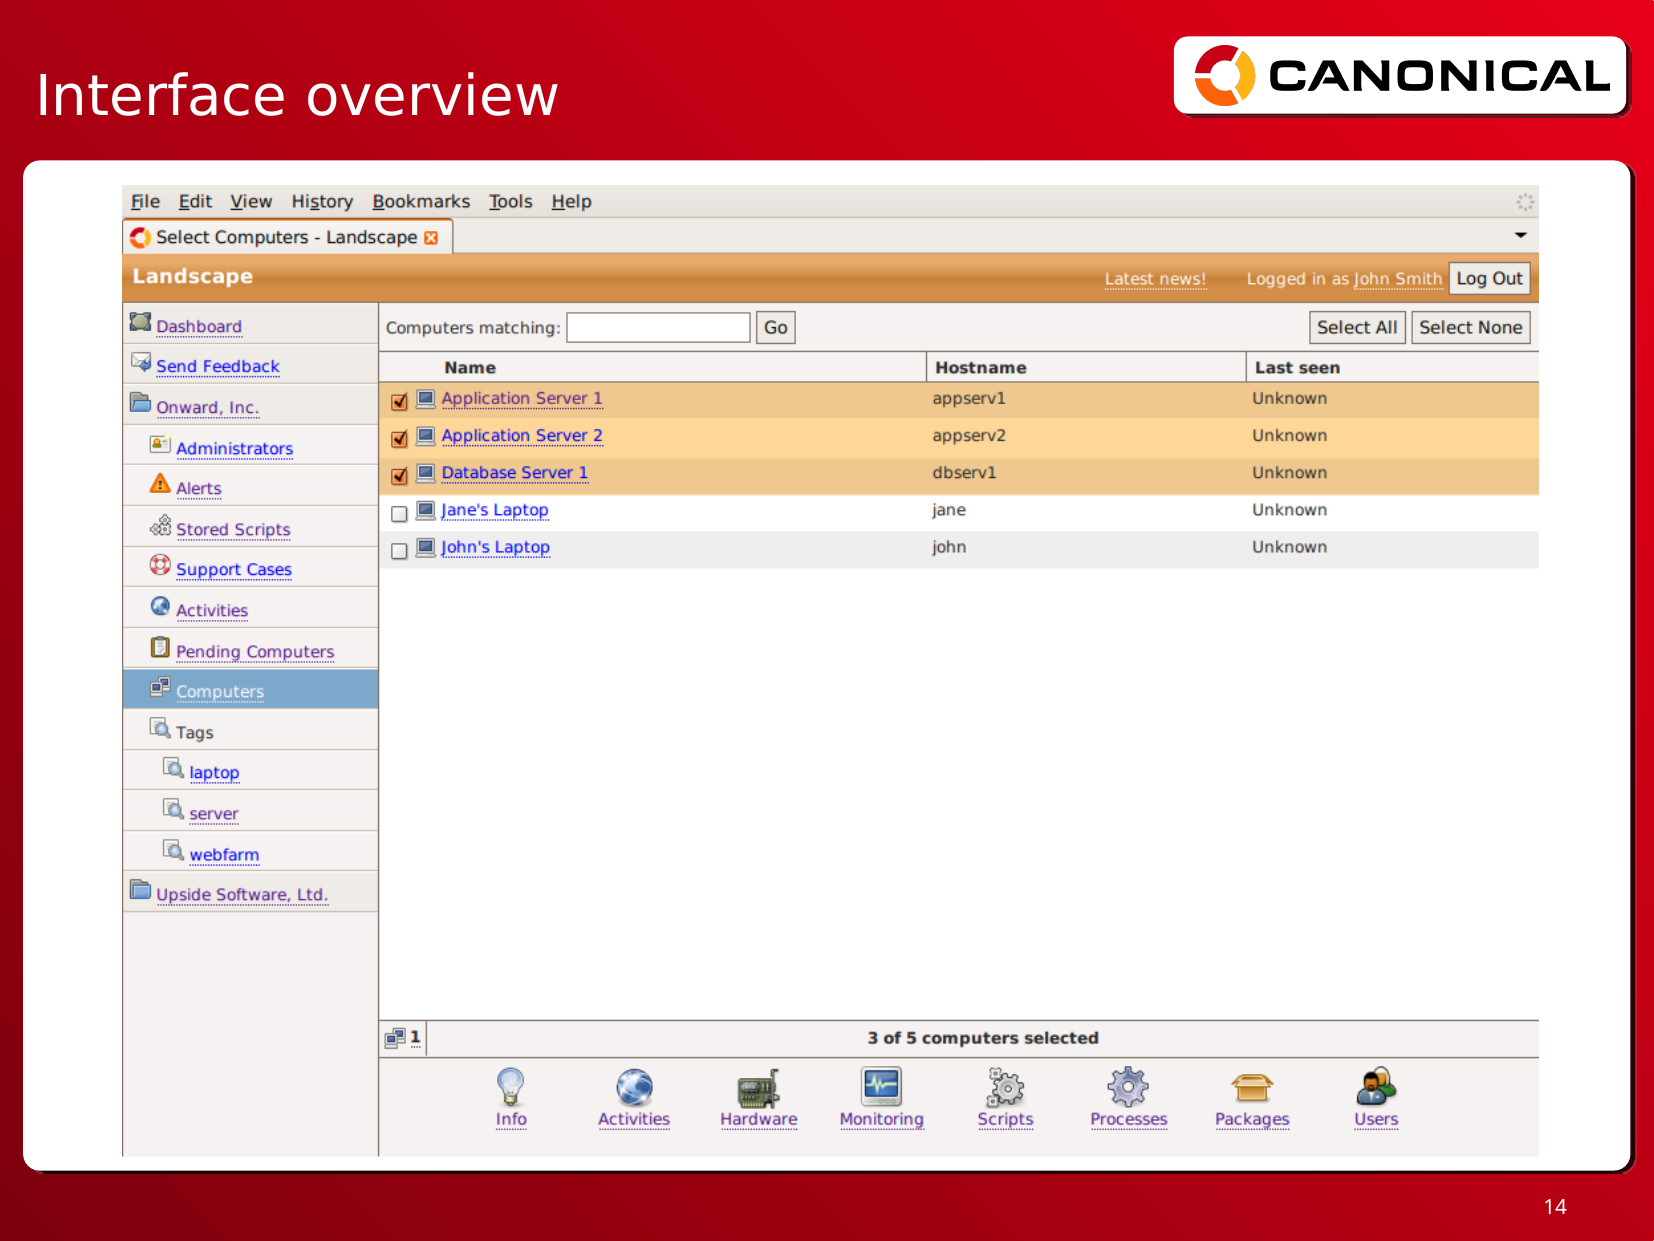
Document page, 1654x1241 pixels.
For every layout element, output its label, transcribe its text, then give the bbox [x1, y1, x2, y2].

picture [1523, 45, 1610, 106]
title Interface overview [35, 0, 1523, 201]
picture [122, 185, 1539, 1158]
